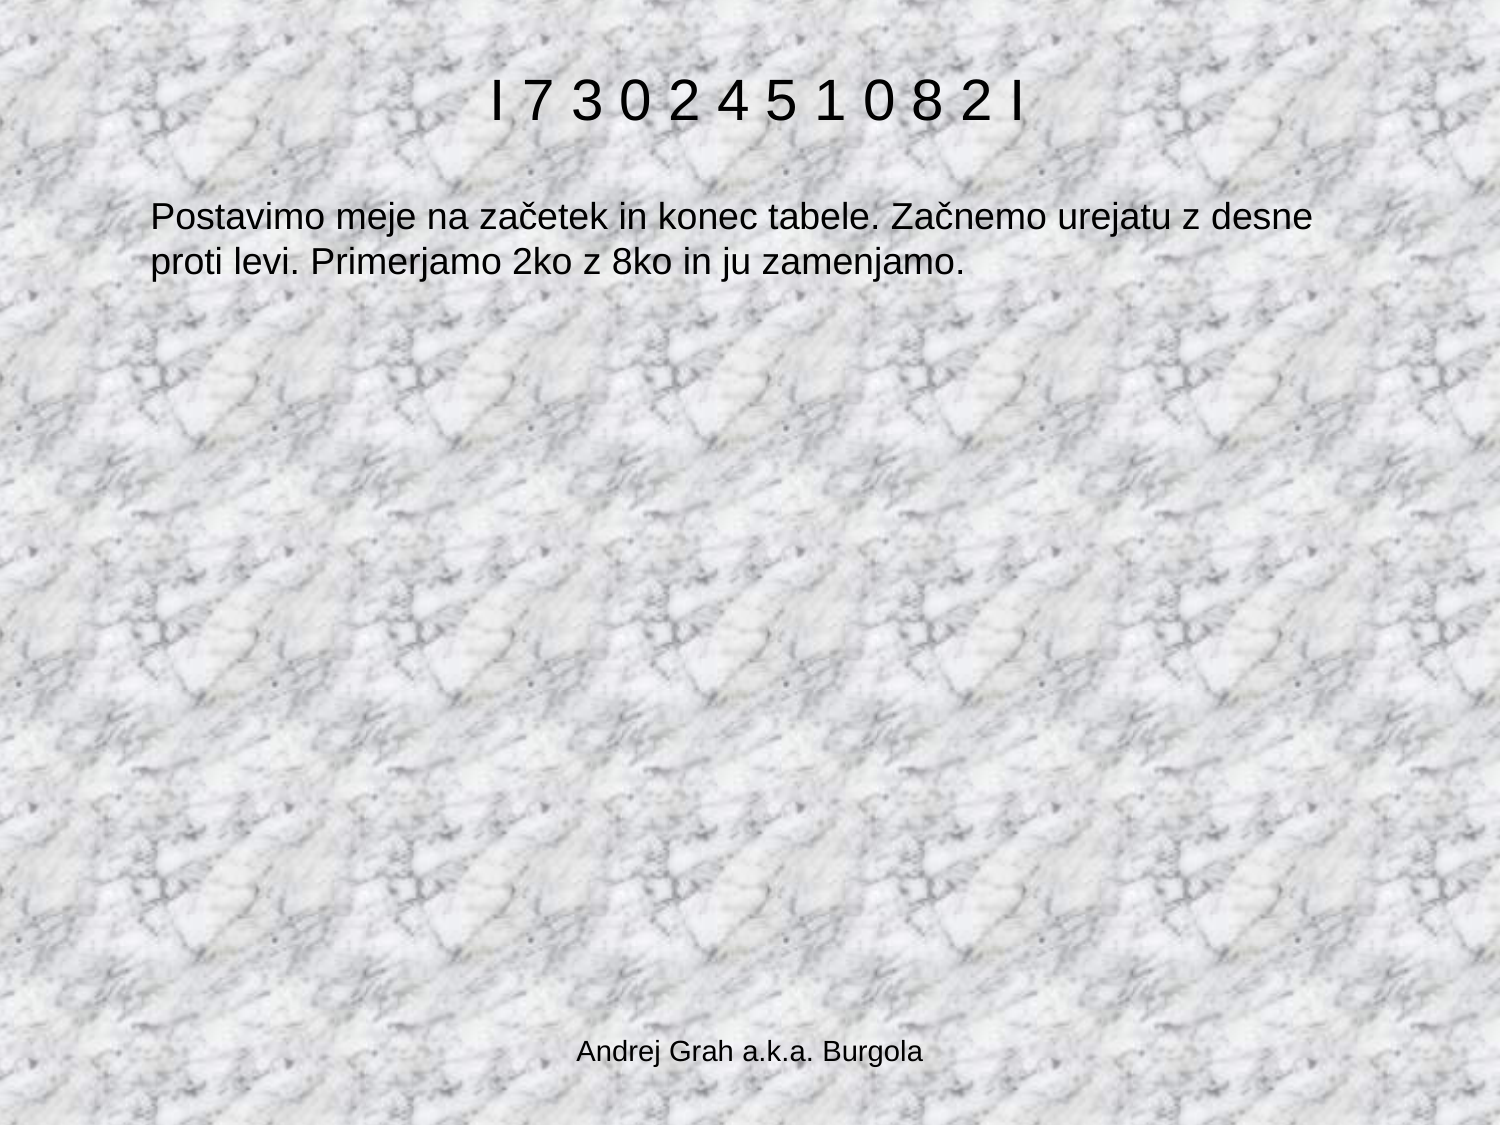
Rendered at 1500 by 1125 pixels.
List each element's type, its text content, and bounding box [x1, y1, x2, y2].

text_box I 7 3 0 2 4 5 1 0 8 2 I [265, 54, 1235, 141]
text_box Postavimo meje na začetek in konec tabele. Začnemo urejatu z desne proti levi. Primerjamo 2ko z 8ko in ju zamenjamo. [135, 184, 1353, 291]
picture [0, 0, 1500, 1125]
text_box Andrej Grah a.k.a. Burgola [512, 1024, 988, 1103]
